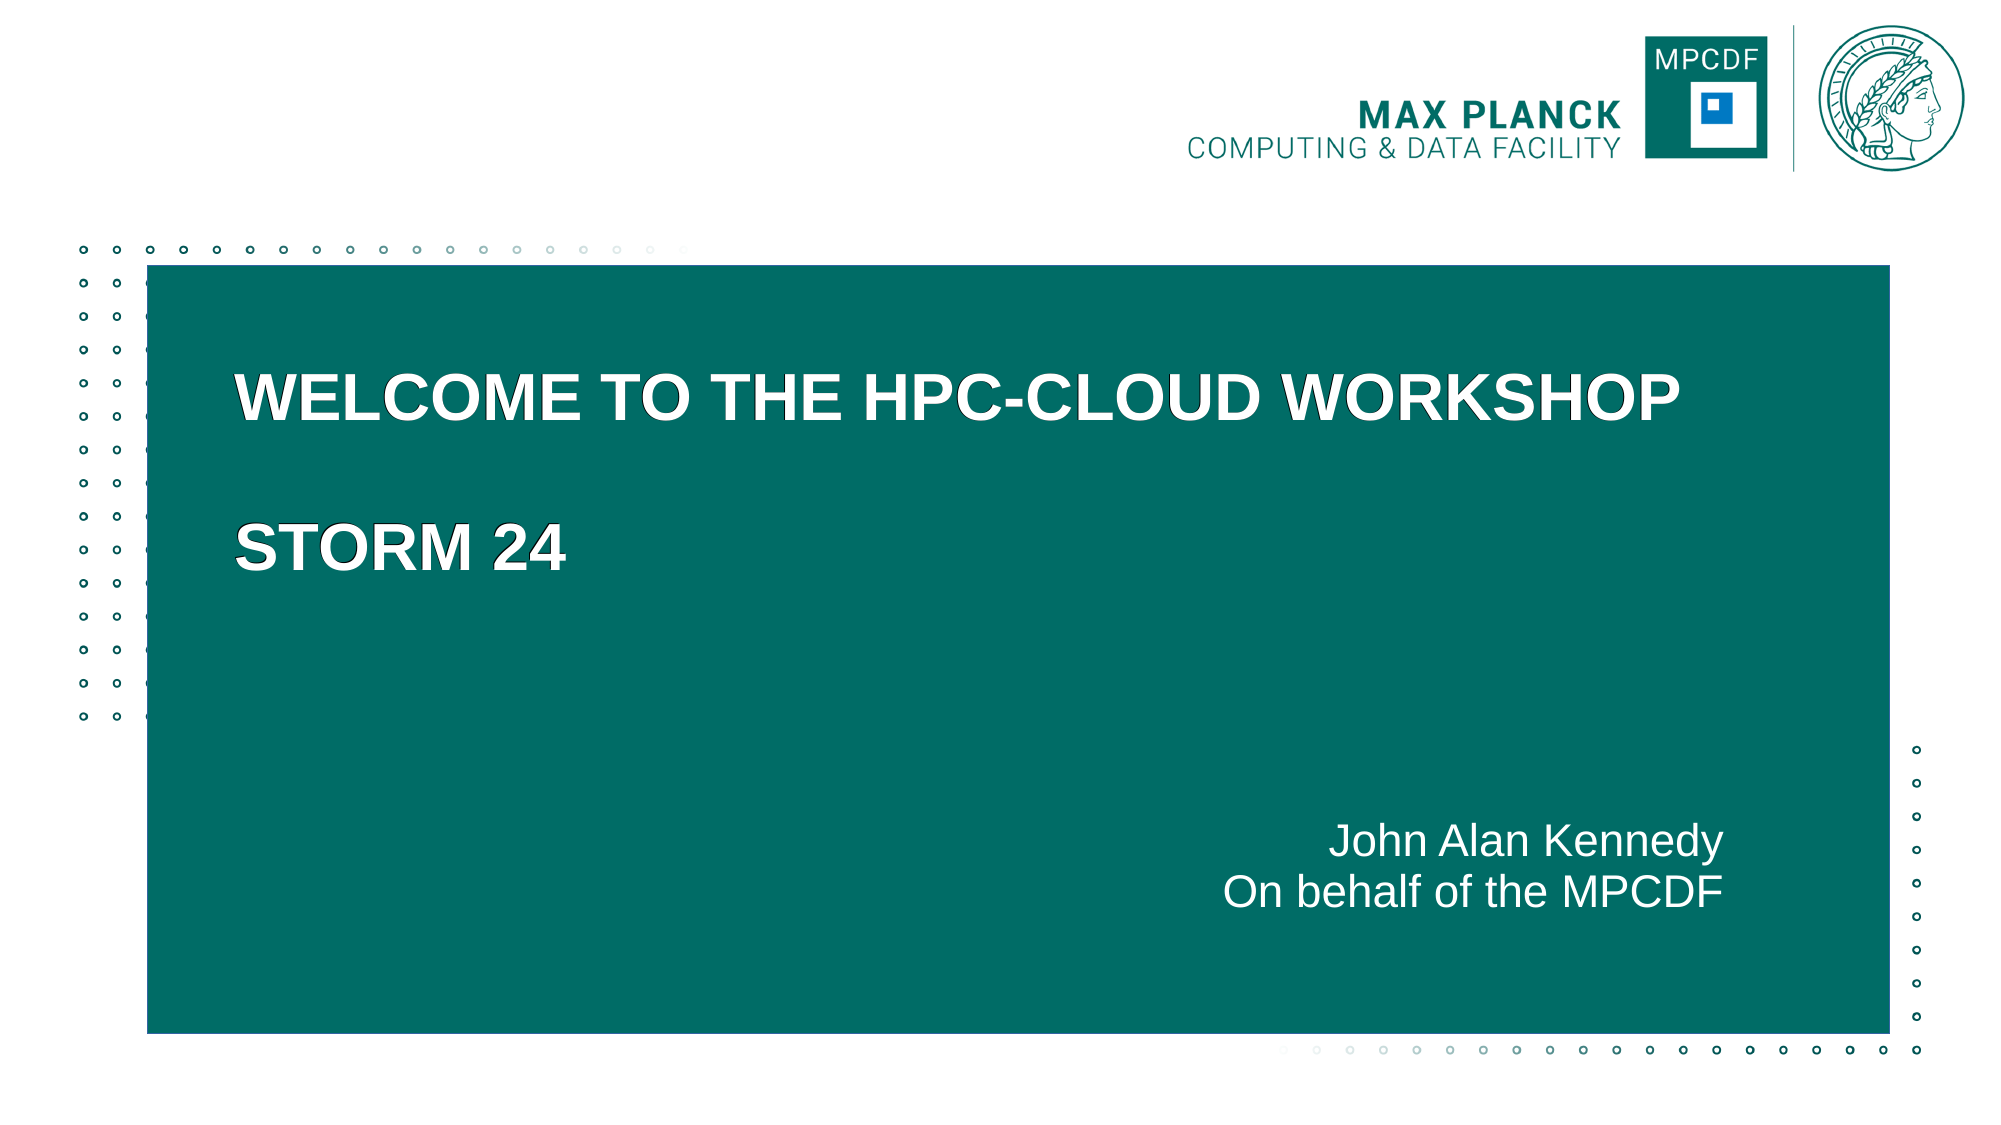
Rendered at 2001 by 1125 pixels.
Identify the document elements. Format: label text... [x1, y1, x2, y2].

title Welcome to the hpc-cloud workshop Storm 24 [234, 360, 1711, 715]
picture [0, 0, 2001, 1125]
subtitle John Alan Kennedy On behalf of the MPCDF [738, 614, 1772, 969]
